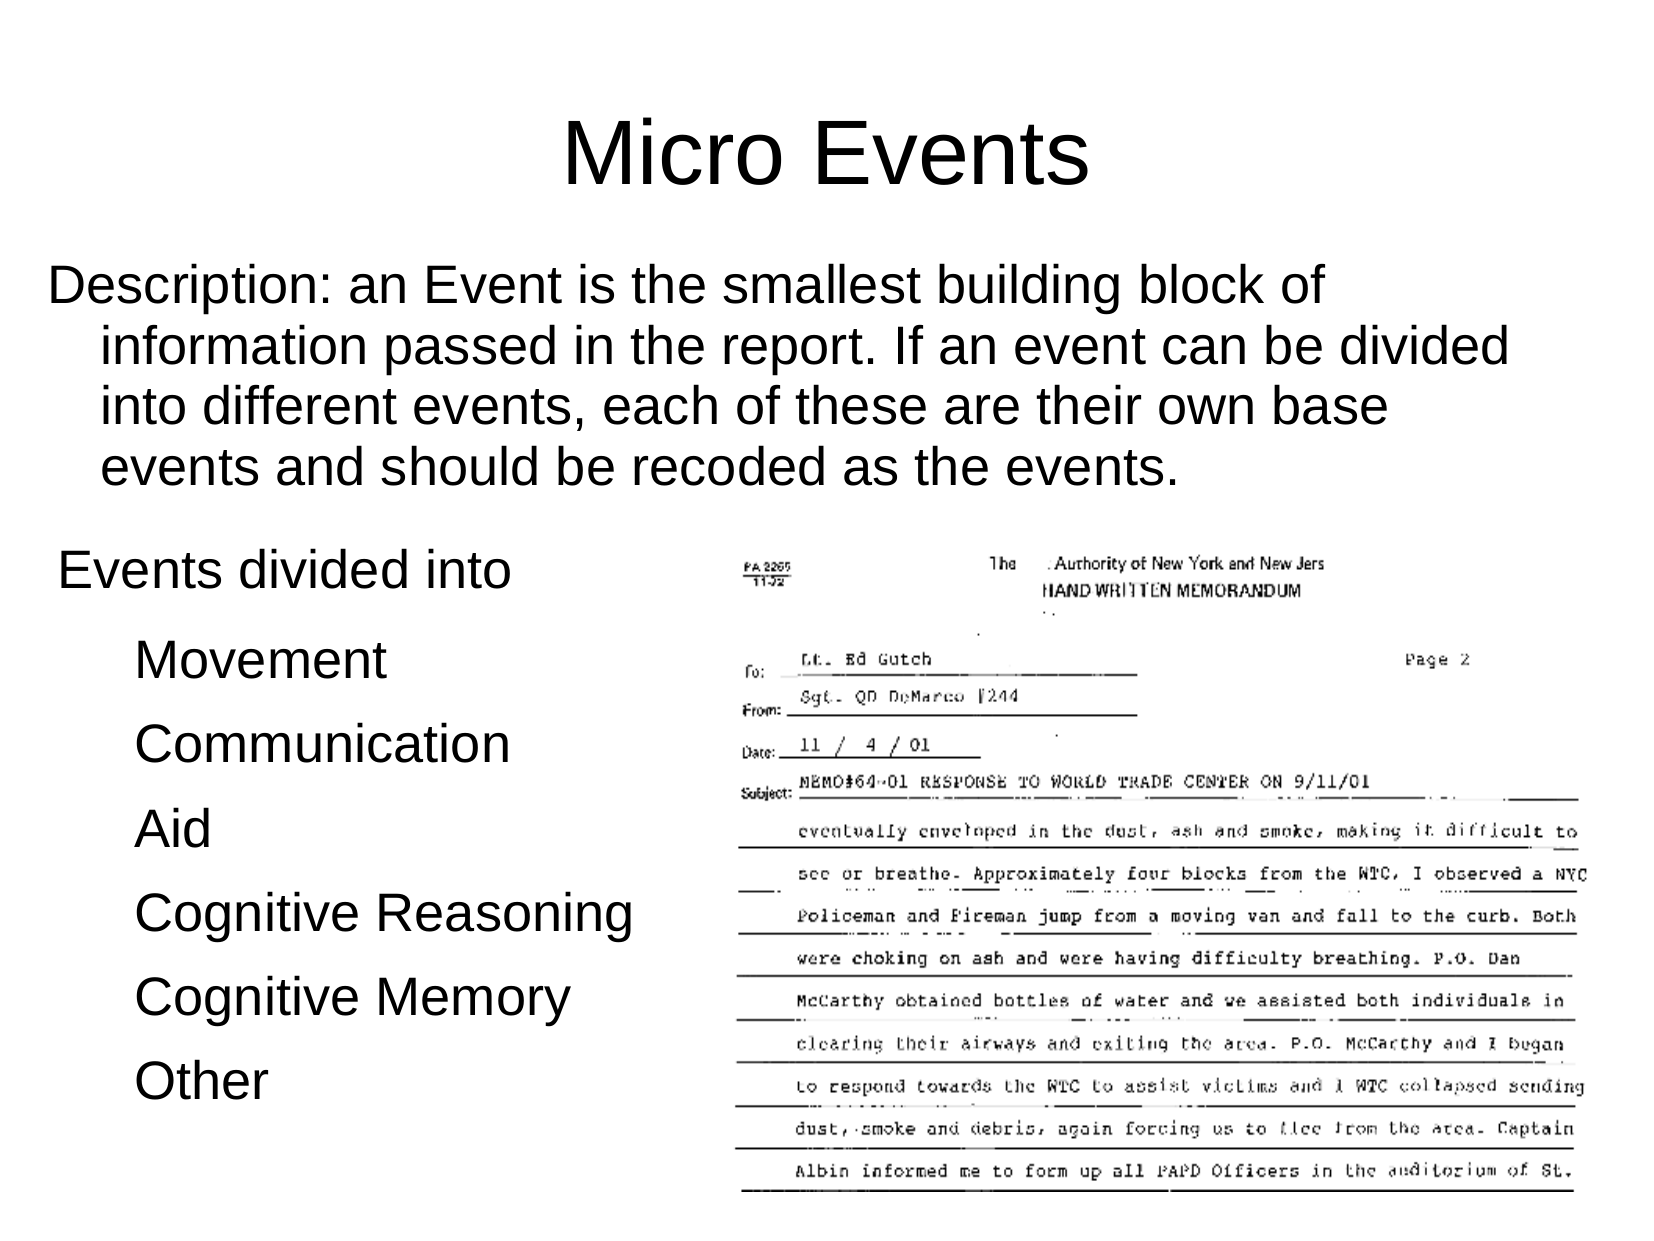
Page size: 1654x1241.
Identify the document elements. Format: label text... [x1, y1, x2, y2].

list Description: an Event is the smallest building block of information passed in the report. If an event can be divided into different events, each of these are their own base events and should be recoded as the events. [29, 254, 1522, 1074]
title Micro Events [82, 49, 1571, 257]
list Events divided into Movement Communication Aid Cognitive Reasoning Cognitive Memory Other [39, 539, 766, 1241]
picture [712, 524, 1596, 1192]
